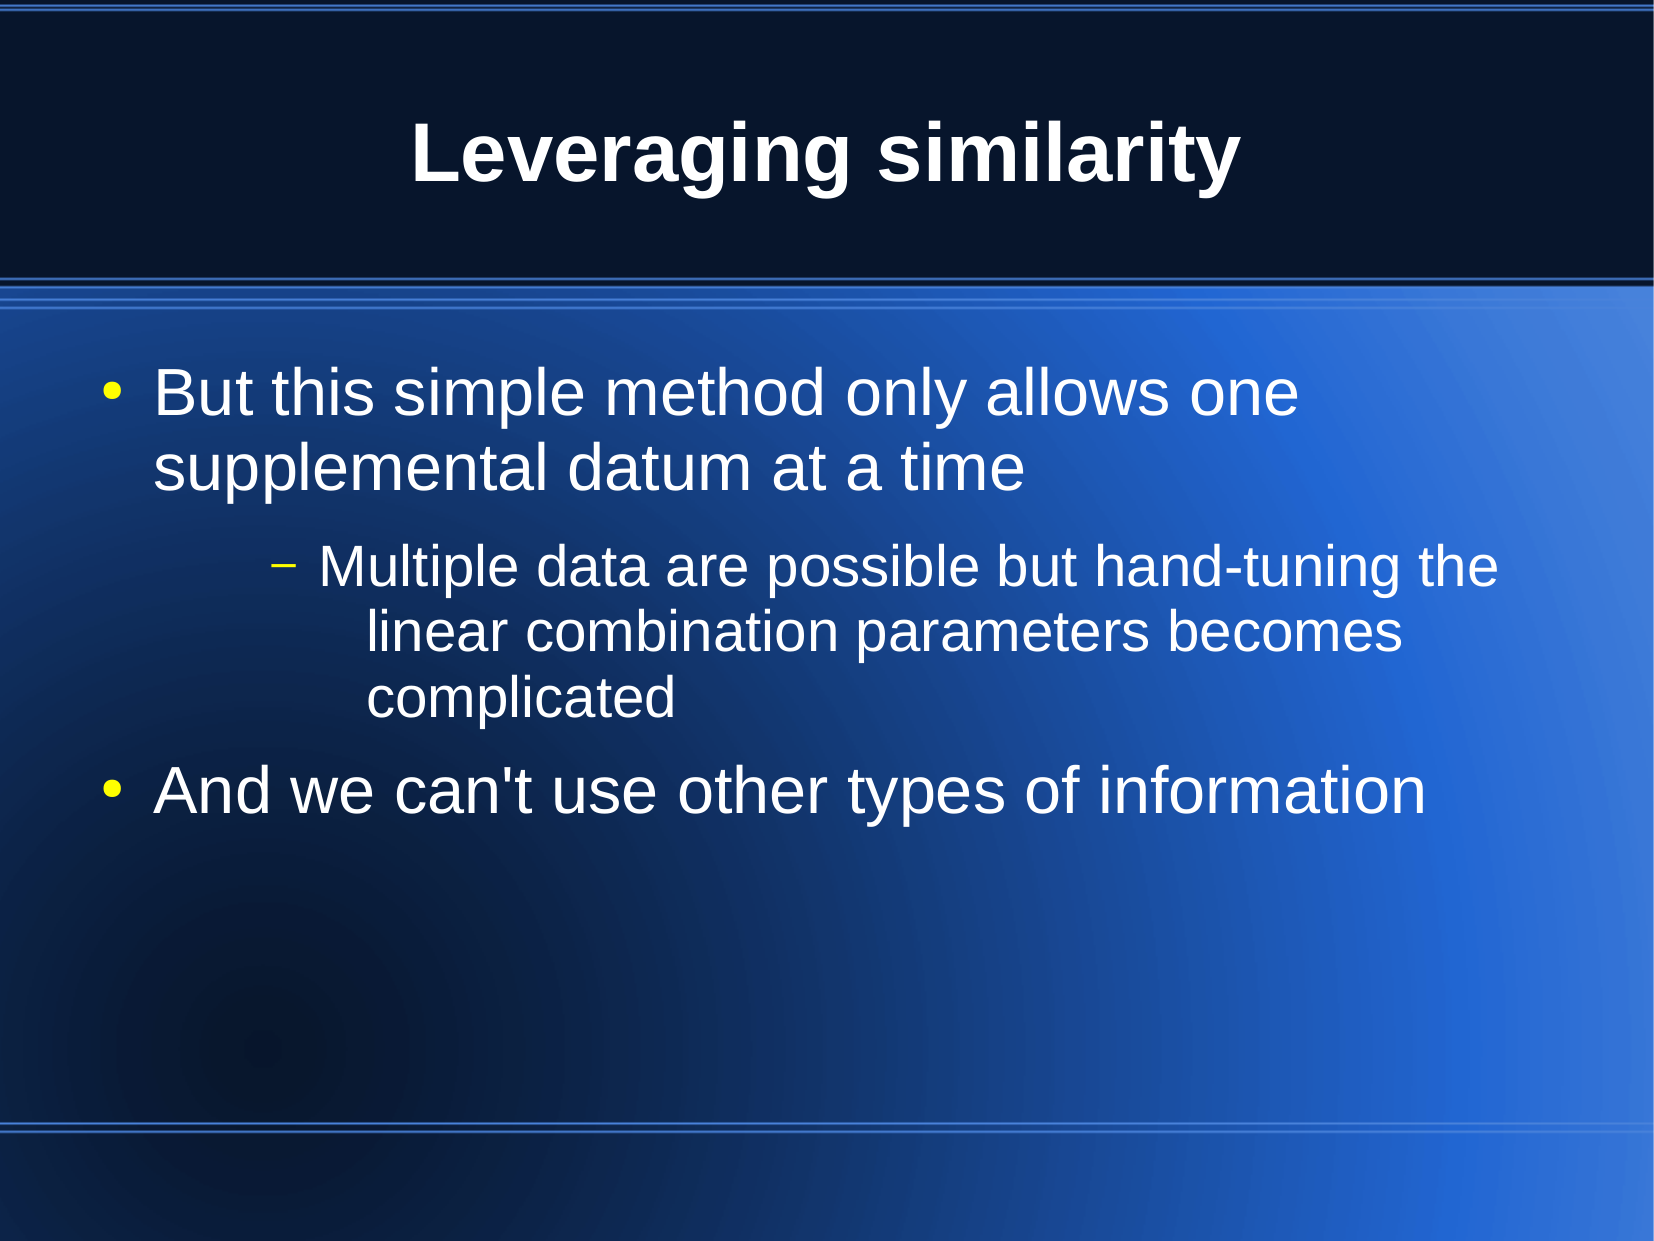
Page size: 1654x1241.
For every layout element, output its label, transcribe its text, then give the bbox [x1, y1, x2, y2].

list But this simple method only allows one supplemental datum at a time Multiple data are possible but hand-tuning the linear combination parameters becomes complicated And we can't use other types of information [82, 355, 1571, 1159]
title Leveraging similarity [82, 49, 1571, 257]
picture [0, 0, 1654, 1241]
